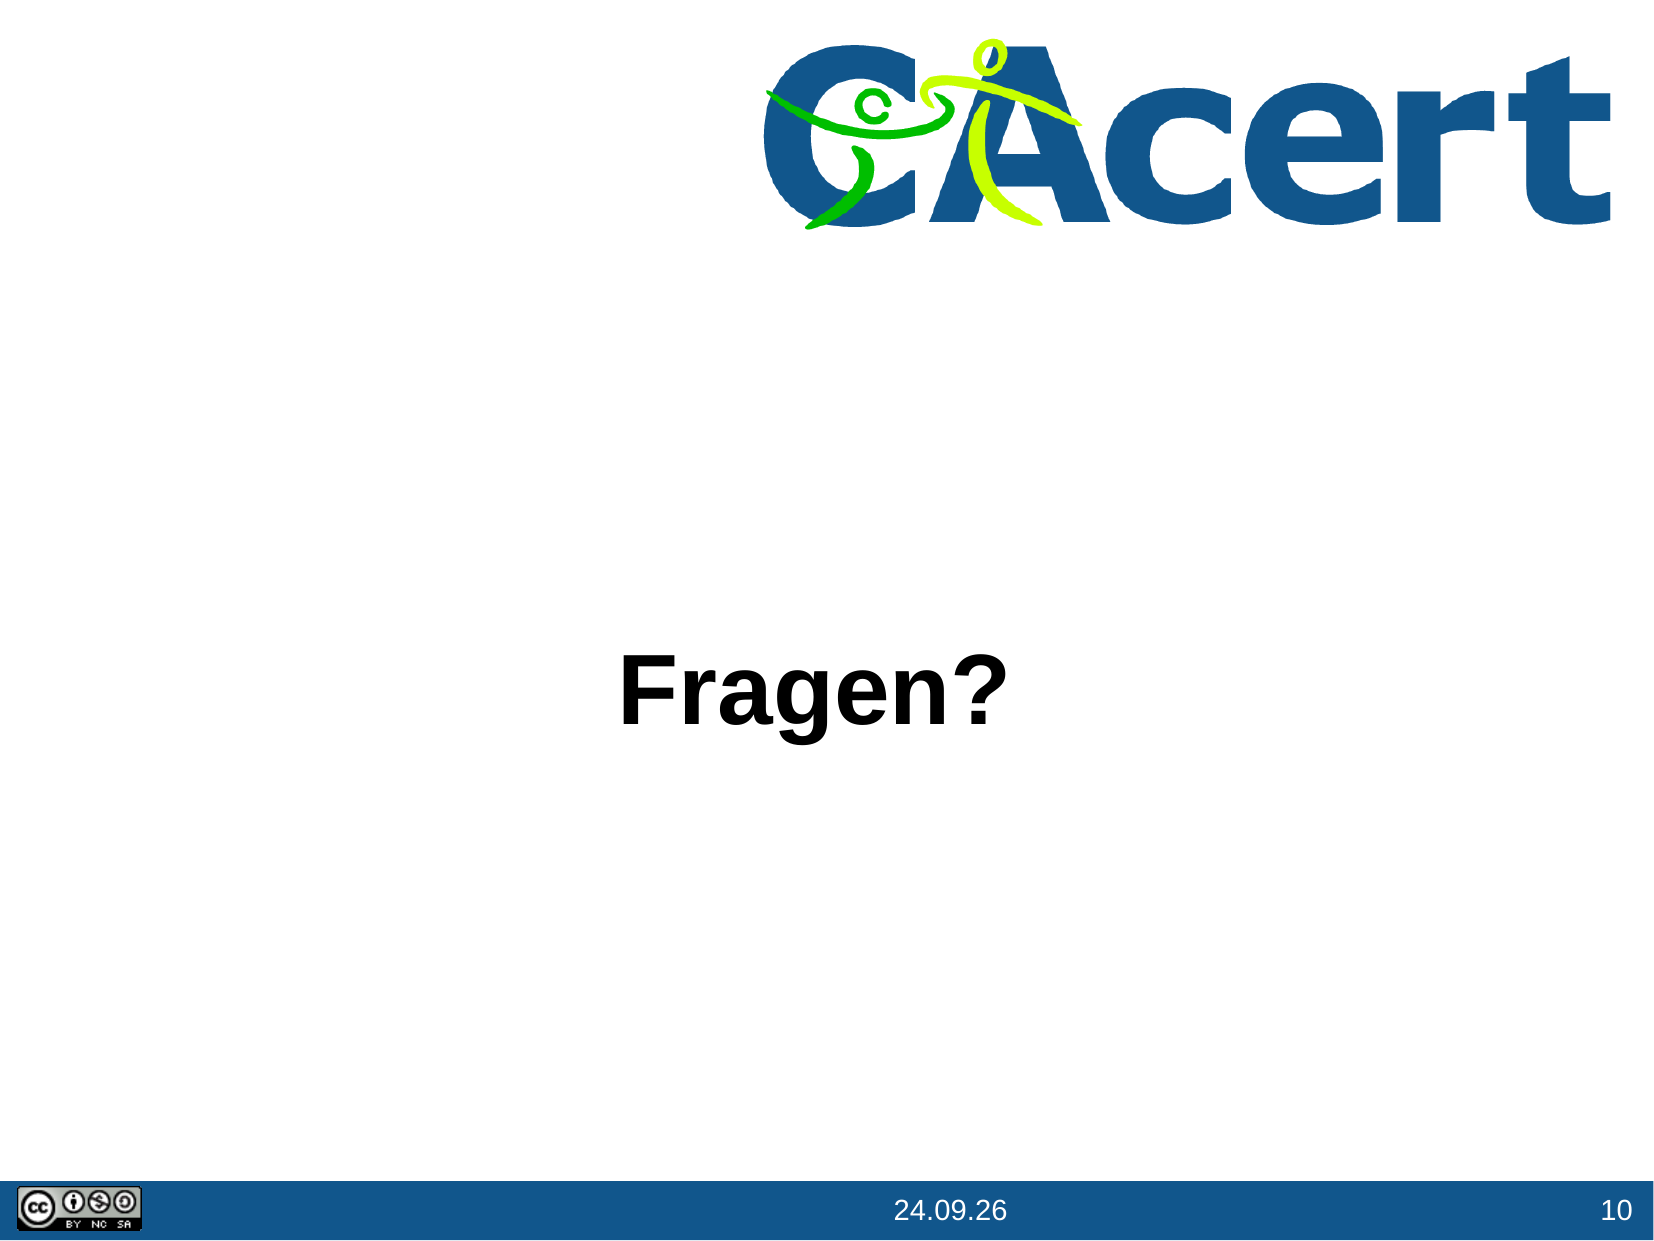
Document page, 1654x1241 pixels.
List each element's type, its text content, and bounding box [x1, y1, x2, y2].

picture [761, 35, 1613, 231]
title Fragen? [70, 265, 1560, 1115]
picture [17, 1186, 142, 1231]
